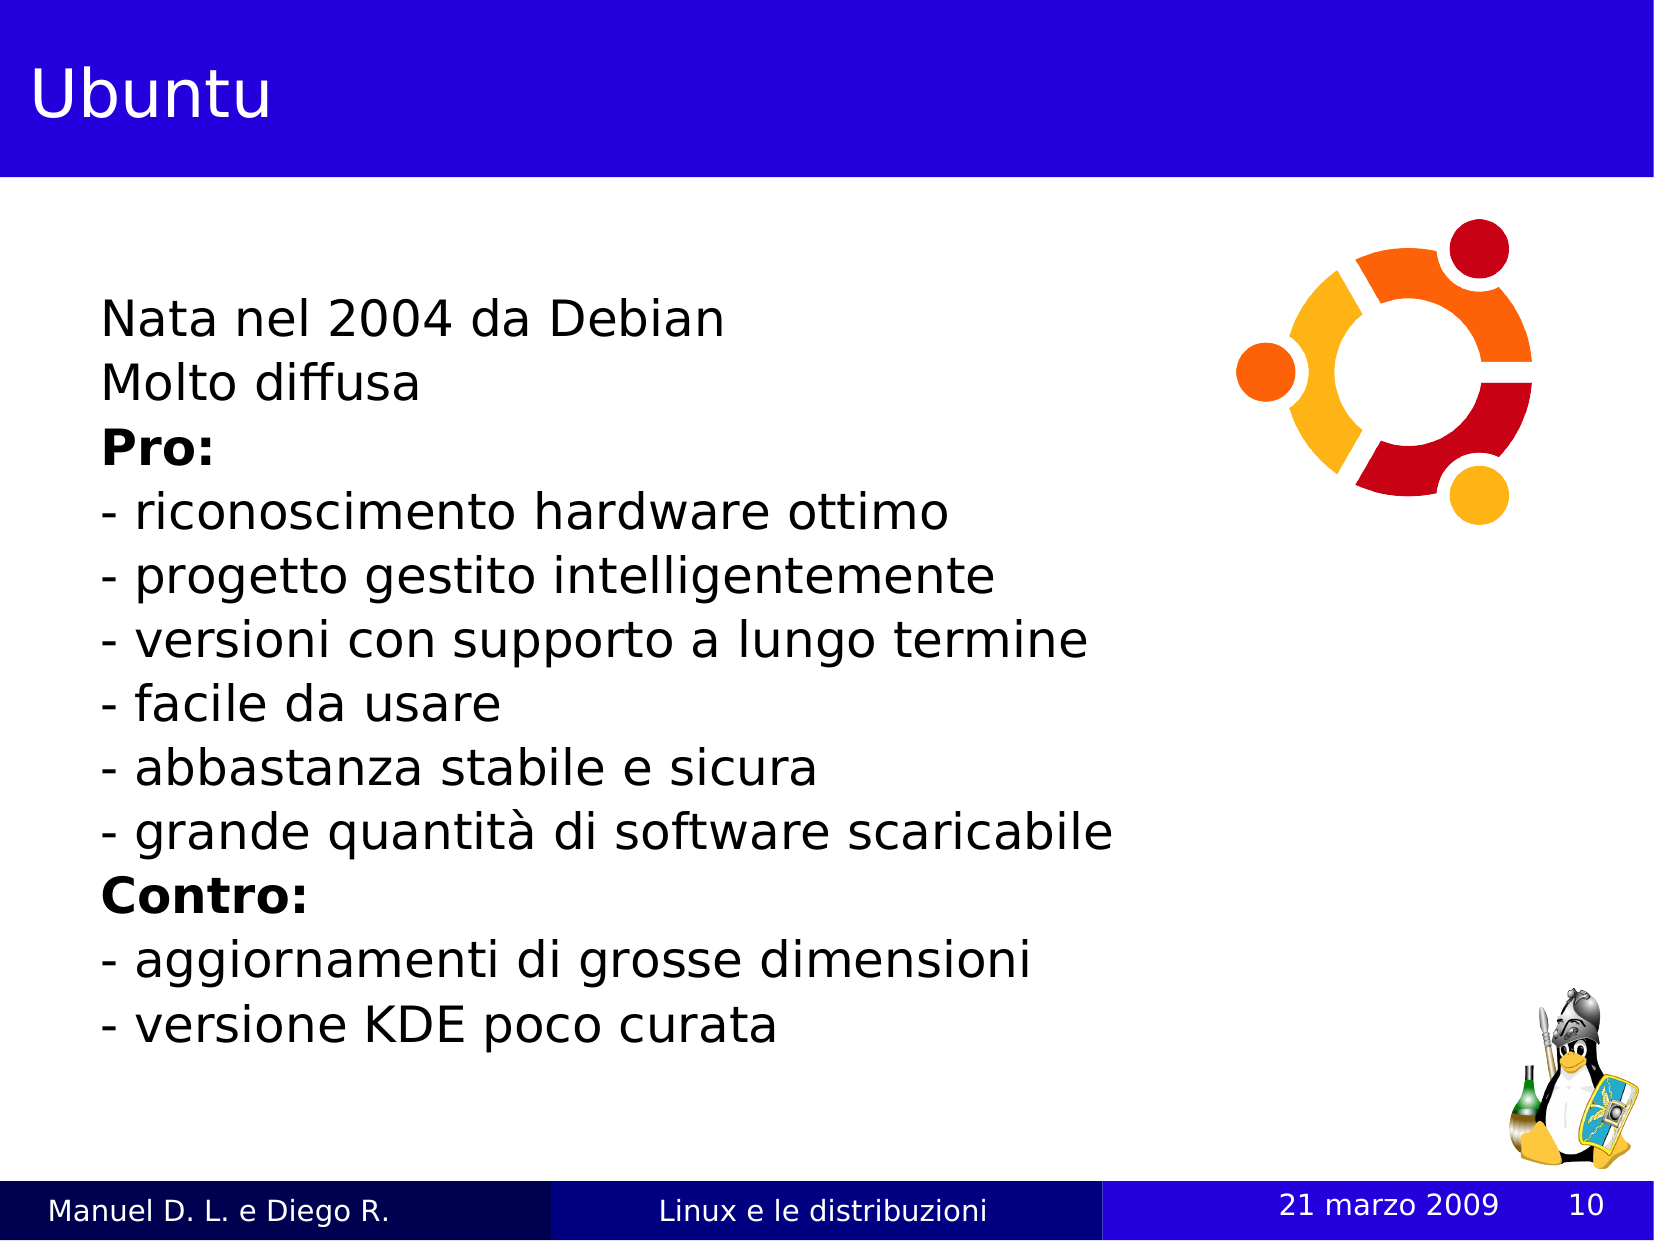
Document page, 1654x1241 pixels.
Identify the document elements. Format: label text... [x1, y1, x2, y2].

picture [1236, 219, 1532, 525]
title Ubuntu [29, 0, 1518, 198]
picture [1509, 988, 1639, 1169]
list Nata nel 2004 da Debian Molto diffusa Pro: - riconoscimento hardware ottimo - progetto gestito intelligentemente - versioni con supporto a lungo termine - facile da usare - abbastanza stabile e sicura - grande quantità di software scaricabile Contro: - aggiornamenti di grosse dimensioni - versione KDE poco curata [82, 290, 1571, 1109]
